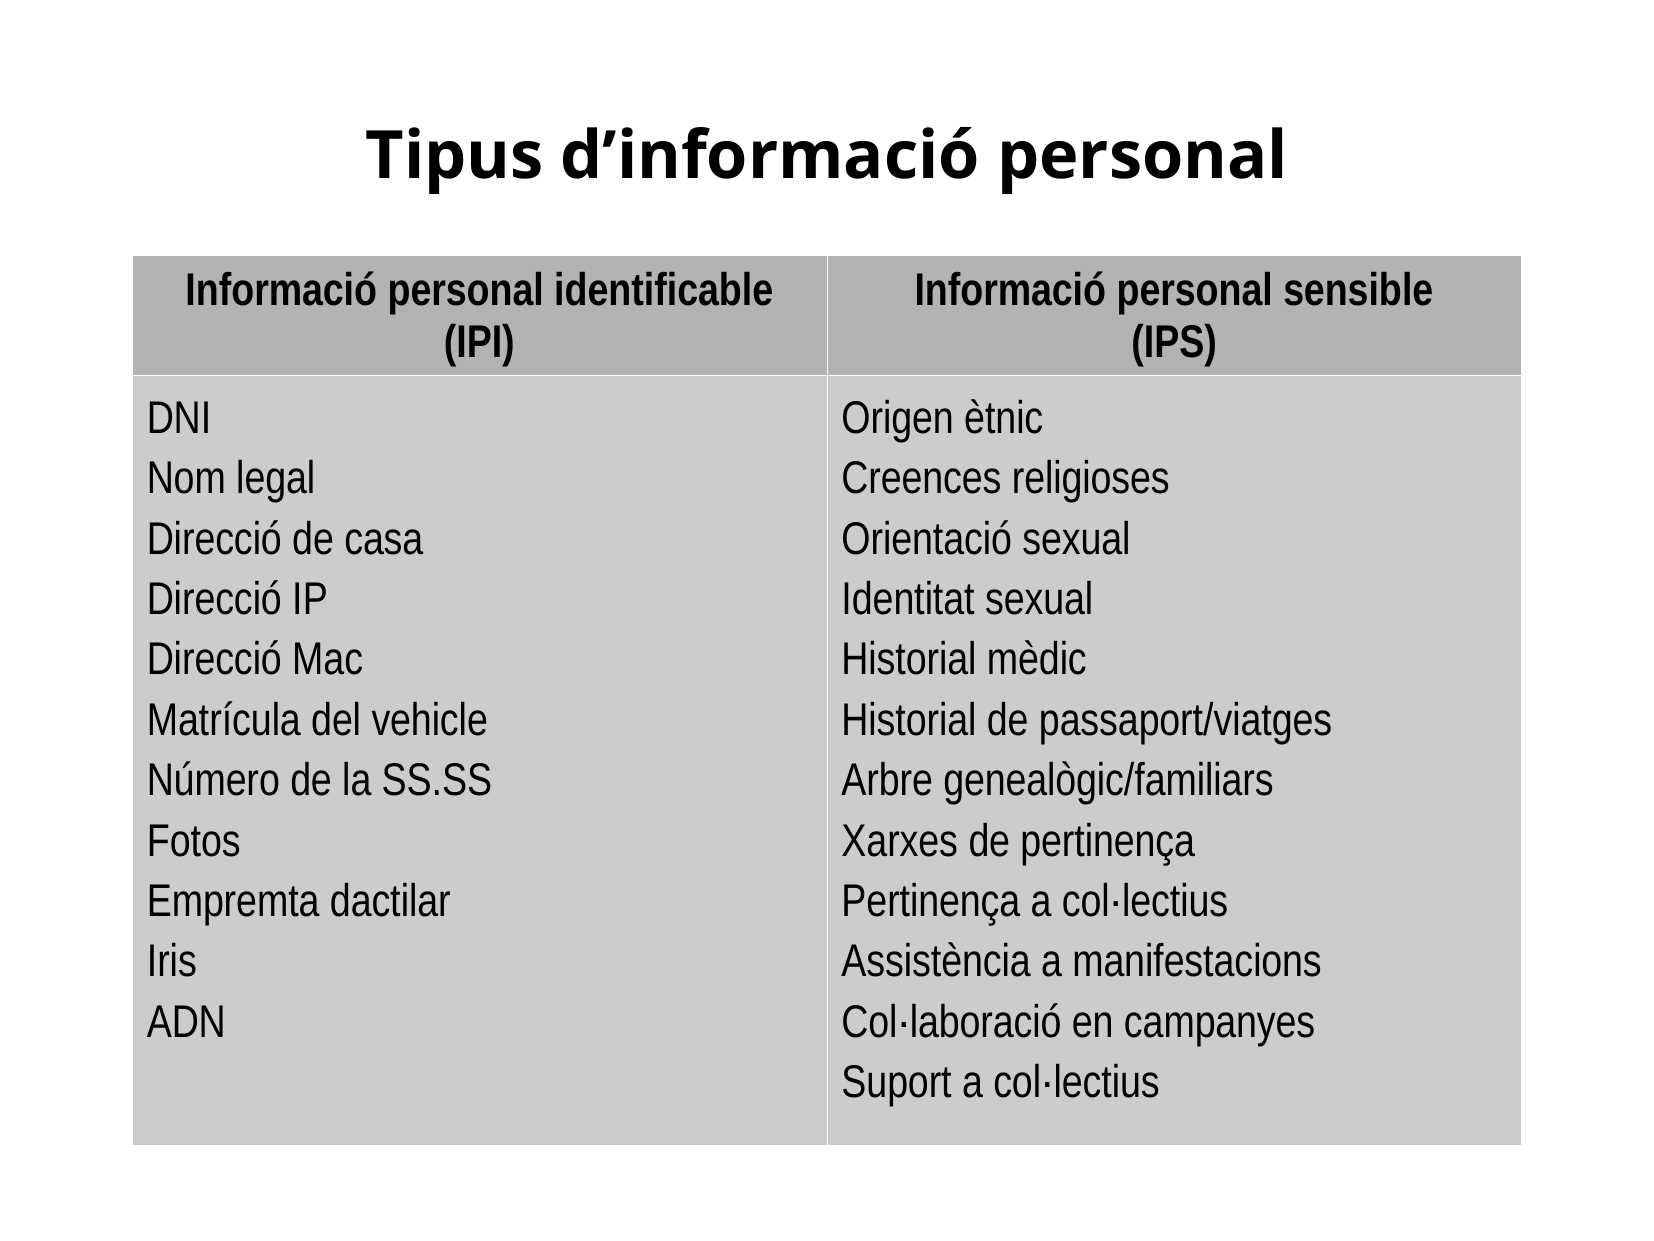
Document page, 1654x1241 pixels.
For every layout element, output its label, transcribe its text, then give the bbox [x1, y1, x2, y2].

table_header Informació personal sensible (IPS) [828, 256, 1521, 375]
table_cell DNI Nom legal Direcció de casa Direcció IP Direcció Mac Matrícula del vehicle Número de la SS.SS Fotos Empremta dactilar Iris ADN [133, 376, 827, 1145]
table_cell Origen ètnic Creences religioses Orientació sexual Identitat sexual Historial mèdic Historial de passaport/viatges Arbre genealògic/familiars Xarxes de pertinença Pertinença a col·lectius Assistència a manifestacions Col·laboració en campanyes Suport a col·lectius [828, 376, 1521, 1145]
title Tipus d’informació personal [47, 27, 1607, 279]
table_header Informació personal identificable (IPI) [133, 256, 827, 375]
